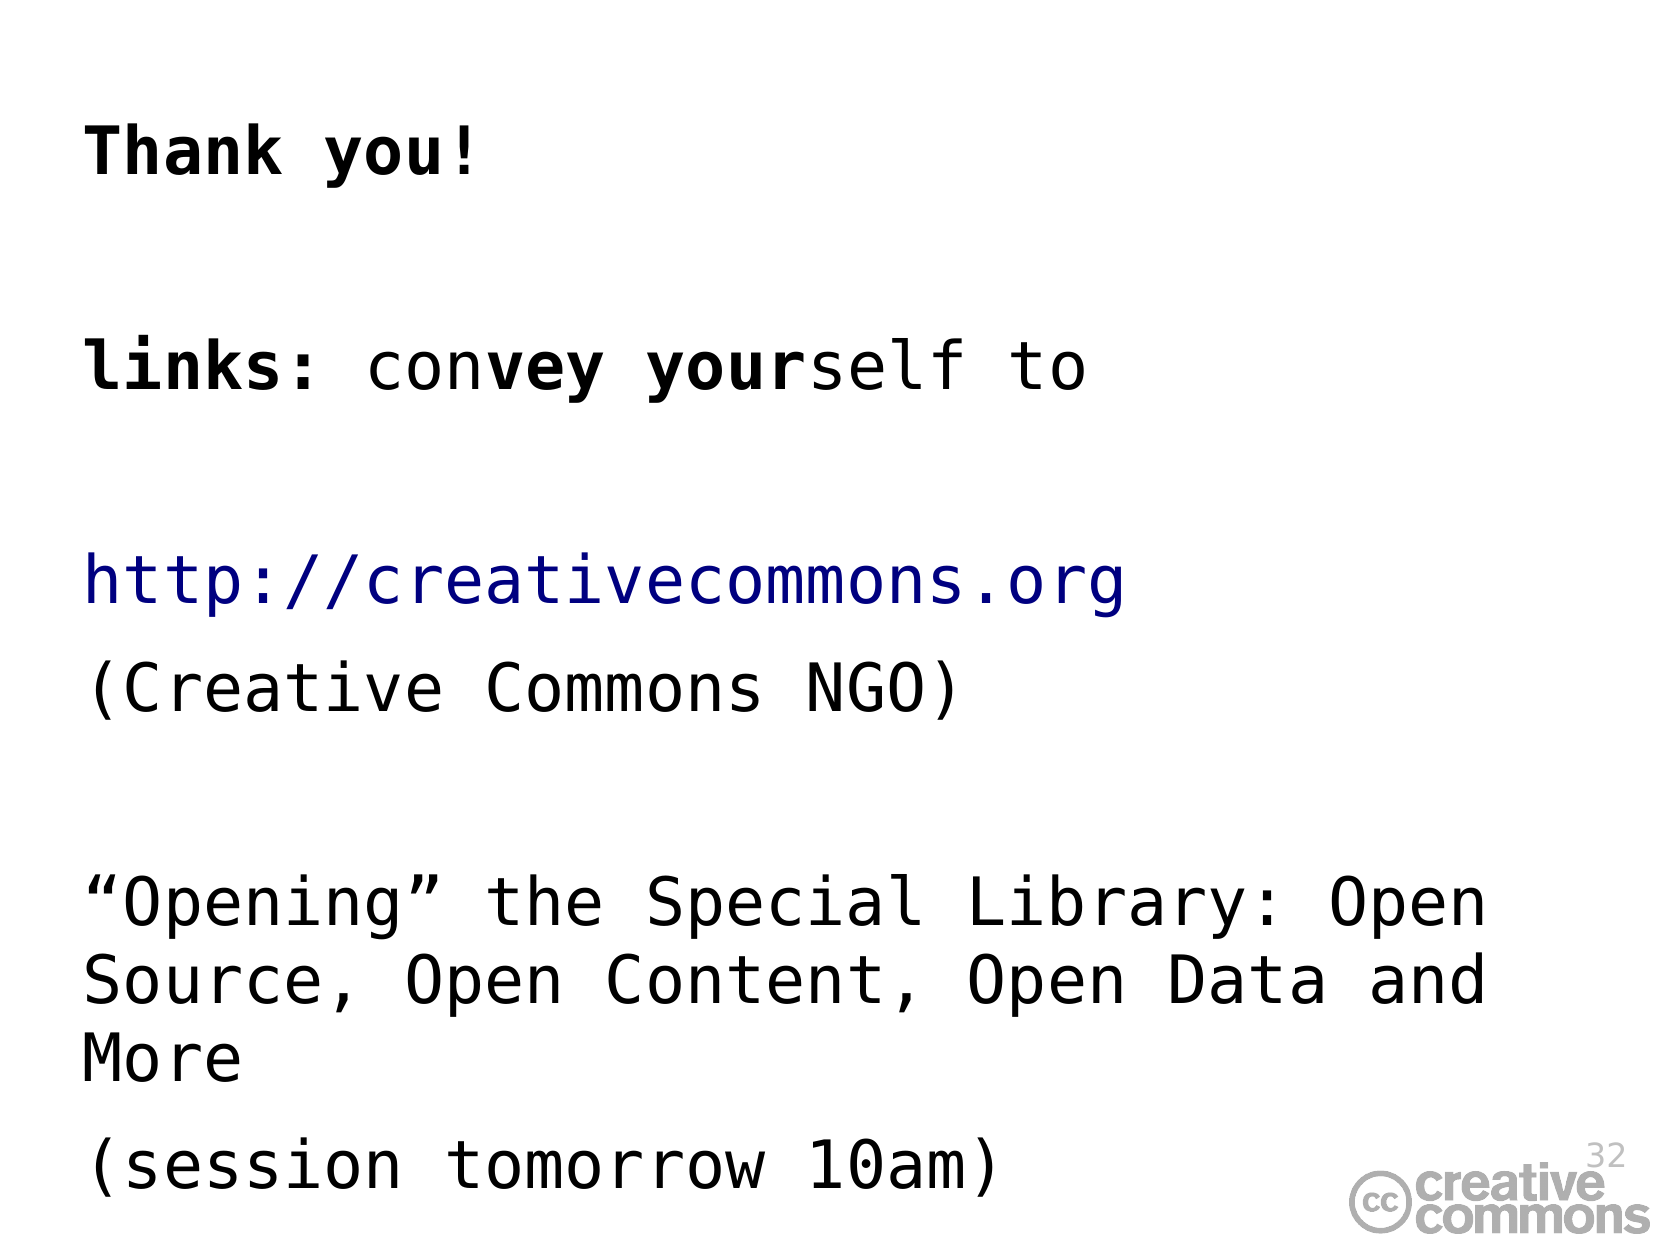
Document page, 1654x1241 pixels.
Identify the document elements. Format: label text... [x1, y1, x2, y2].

picture [1349, 1162, 1650, 1234]
list Thank you! links: convey yourself to http://creativecommons.org (Creative Commons NGO) “Opening” the Special Library: Open Source, Open Content, Open Data and More (session tomorrow 10am) [82, 112, 1571, 1205]
